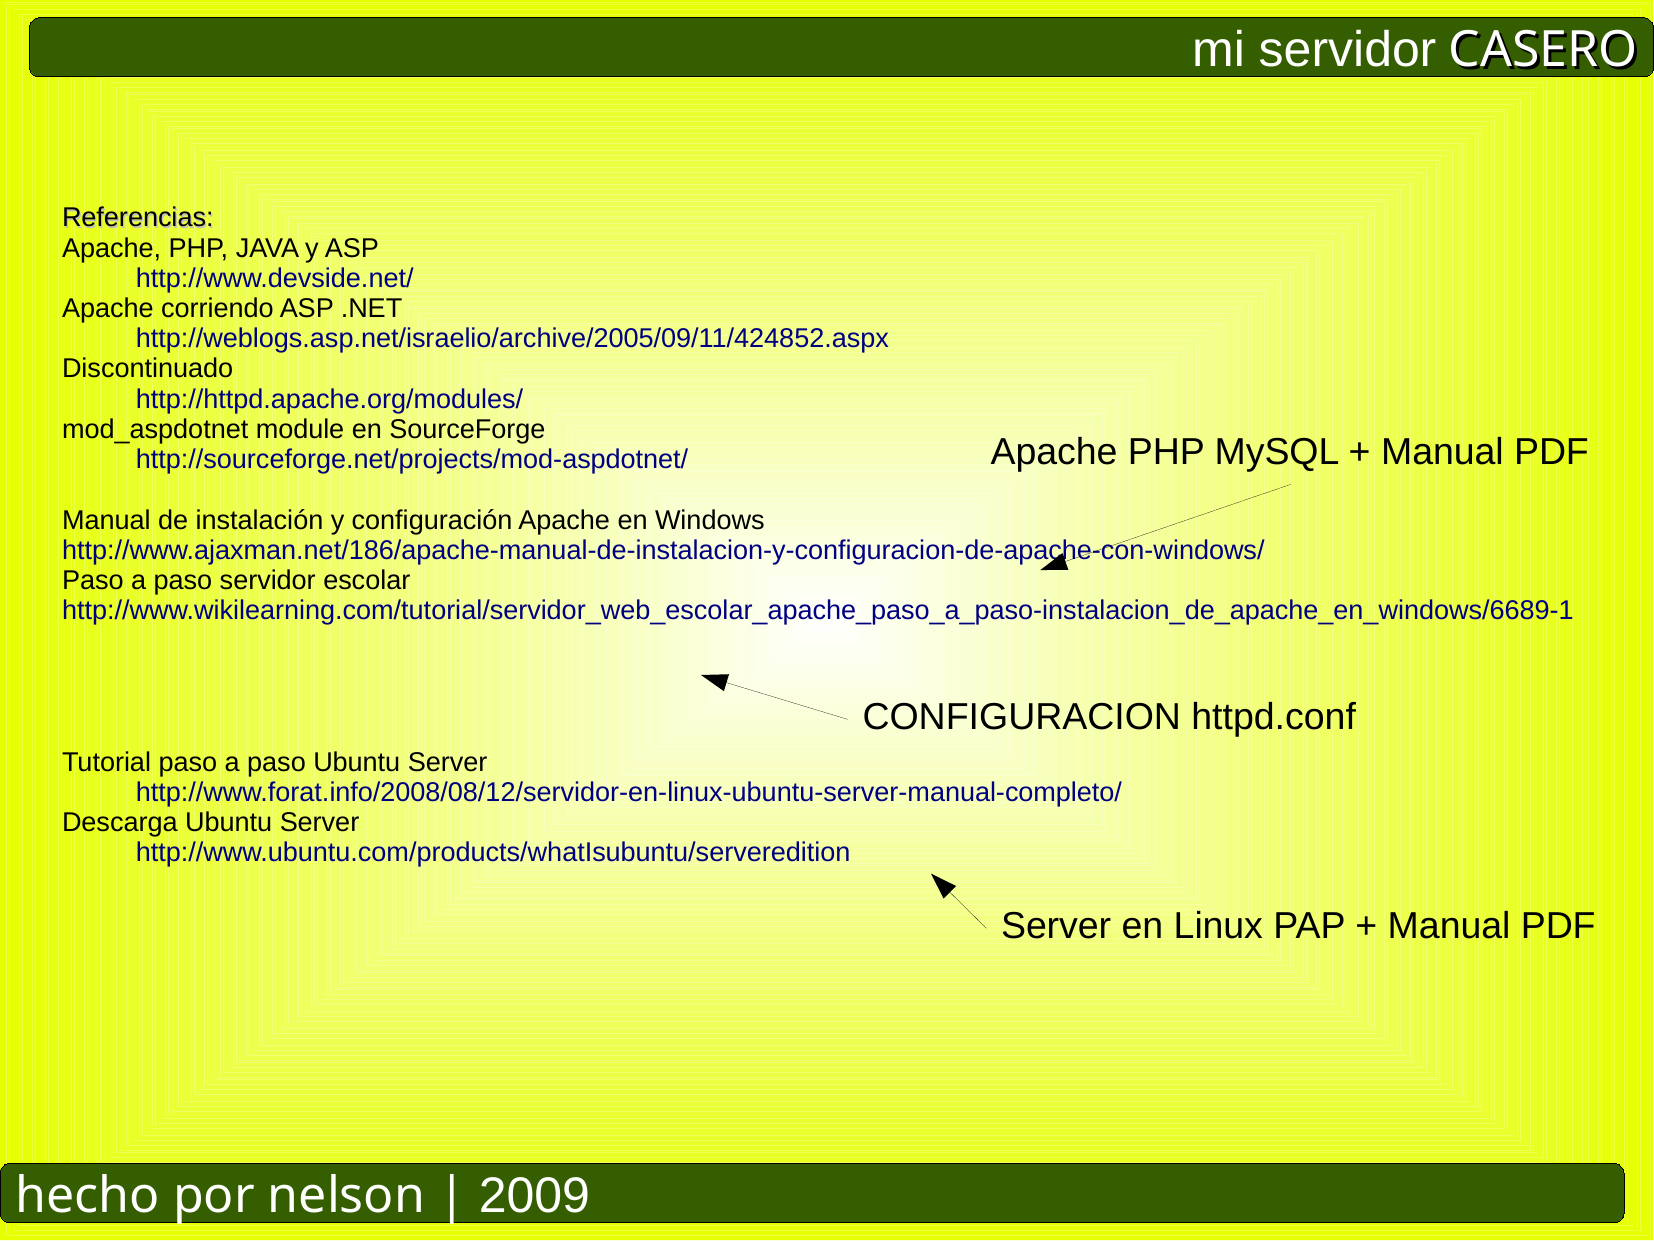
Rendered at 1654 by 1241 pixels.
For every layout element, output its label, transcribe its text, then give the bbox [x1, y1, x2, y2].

text_box Referencias: Apache, PHP, JAVA y ASP http://www.devside.net/ Apache corriendo ASP .NET http://weblogs.asp.net/israelio/archive/2005/09/11/424852.aspx Discontinuado http://httpd.apache.org/modules/ mod_aspdotnet module en SourceForge http://sourceforge.net/projects/mod-aspdotnet/ Manual de instalación y configuración Apache en Windows http://www.ajaxman.net/186/apache-manual-de-instalacion-y-configuracion-de-apache-con-windows/ Paso a paso servidor escolar http://www.wikilearning.com/tutorial/servidor_web_escolar_apache_paso_a_paso-instalacion_de_apache_en_windows/6689-1 Tutorial paso a paso Ubuntu Server http://www.forat.info/2008/08/12/servidor-en-linux-ubuntu-server-manual-completo/ Descarga Ubuntu Server http://www.ubuntu.com/products/whatIsubuntu/serveredition [47, 194, 1589, 980]
text_box Apache PHP MySQL + Manual PDF [975, 422, 1607, 485]
text_box CONFIGURACION httpd.conf [847, 688, 1371, 751]
text_box Server en Linux PAP + Manual PDF [986, 897, 1613, 959]
